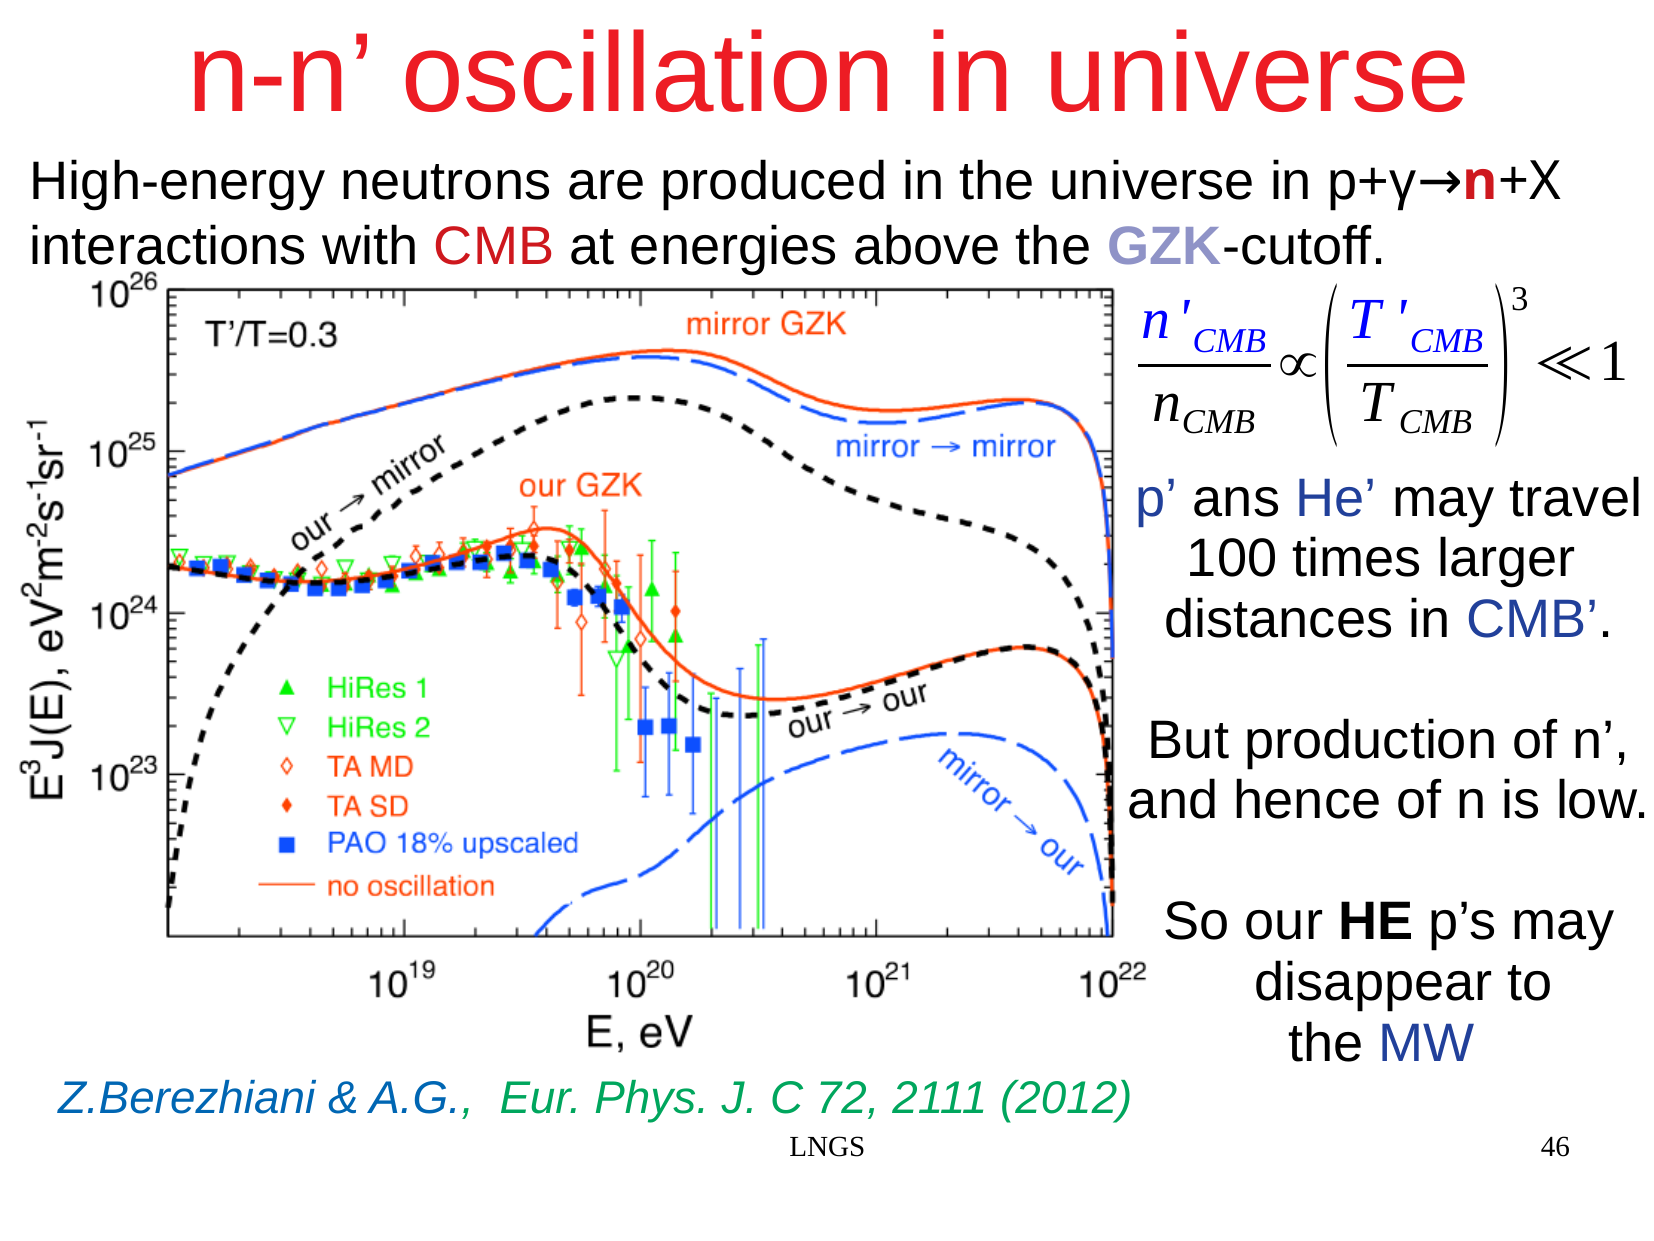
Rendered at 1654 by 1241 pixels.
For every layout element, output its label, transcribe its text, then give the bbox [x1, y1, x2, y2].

title n-n’ oscillation in universe [84, 9, 1573, 134]
picture [15, 279, 1155, 1054]
chart [1128, 279, 1636, 451]
text_box p’ ans He’ may travel 100 times larger distances in CMB’. But production of n’, and hence of n is low. So our HE p’s may disappear to the MW [1113, 459, 1653, 1081]
text_box High-energy neutrons are produced in the universe in p+γ→n+X interactions with CMB at energies above the GZK-cutoff. [15, 134, 1653, 279]
text_box Z.Berezhiani & A.G., Eur. Phys. J. C 72, 2111 (2012) [43, 1065, 1411, 1164]
text_box [1088, 488, 1174, 564]
